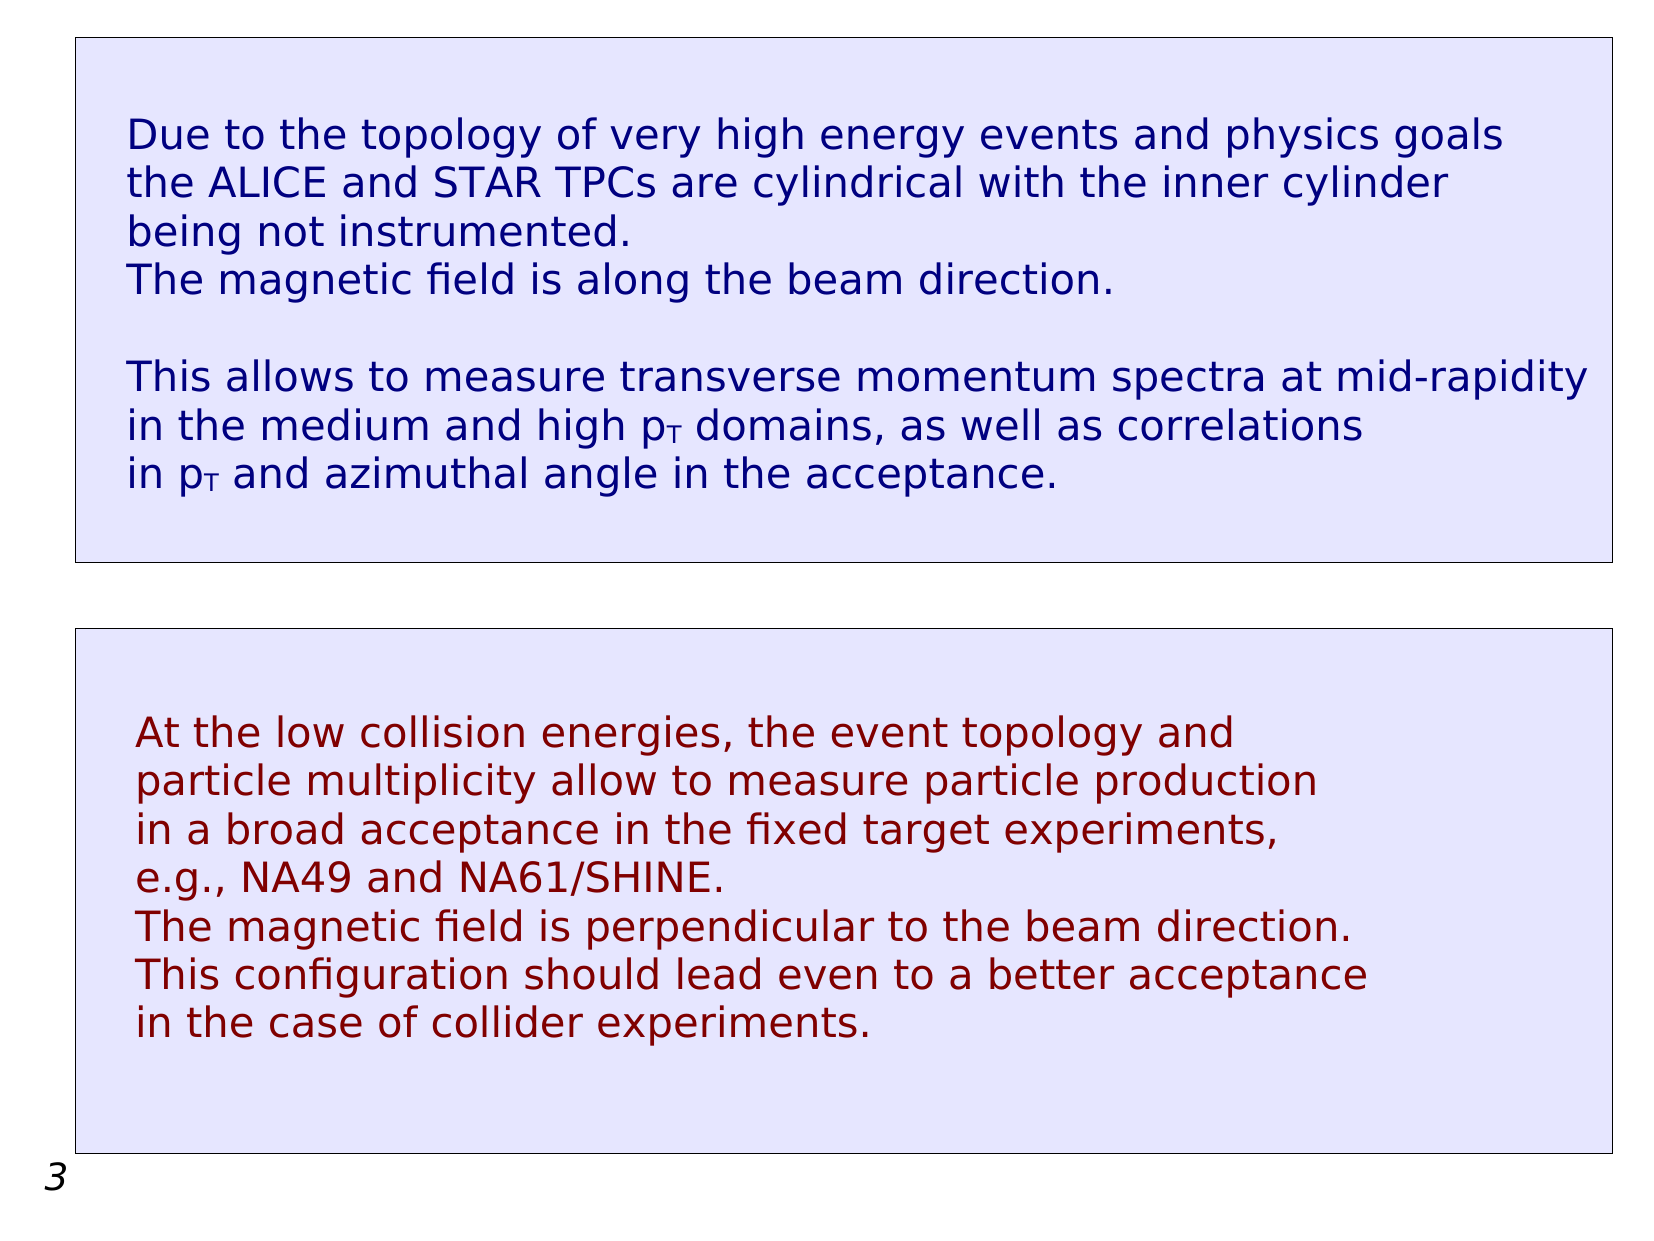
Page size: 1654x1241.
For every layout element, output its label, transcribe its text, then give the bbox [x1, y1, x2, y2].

text_box [75, 37, 1613, 563]
text_box At the low collision energies, the event topology and particle multiplicity allow to measure particle production in a broad acceptance in the fixed target experiments, e.g., NA49 and NA61/SHINE. The magnetic field is perpendicular to the beam direction. This configuration should lead even to a better acceptance in the case of collider experiments. [134, 708, 1370, 1048]
text_box Due to the topology of very high energy events and physics goals the ALICE and STAR TPCs are cylindrical with the inner cylinder being not instrumented. The magnetic field is along the beam direction. This allows to measure transverse momentum spectra at mid-rapidity in the medium and high pT domains, as well as correlations in pT and azimuthal angle in the acceptance. [126, 110, 1590, 526]
text_box [75, 628, 1613, 1154]
